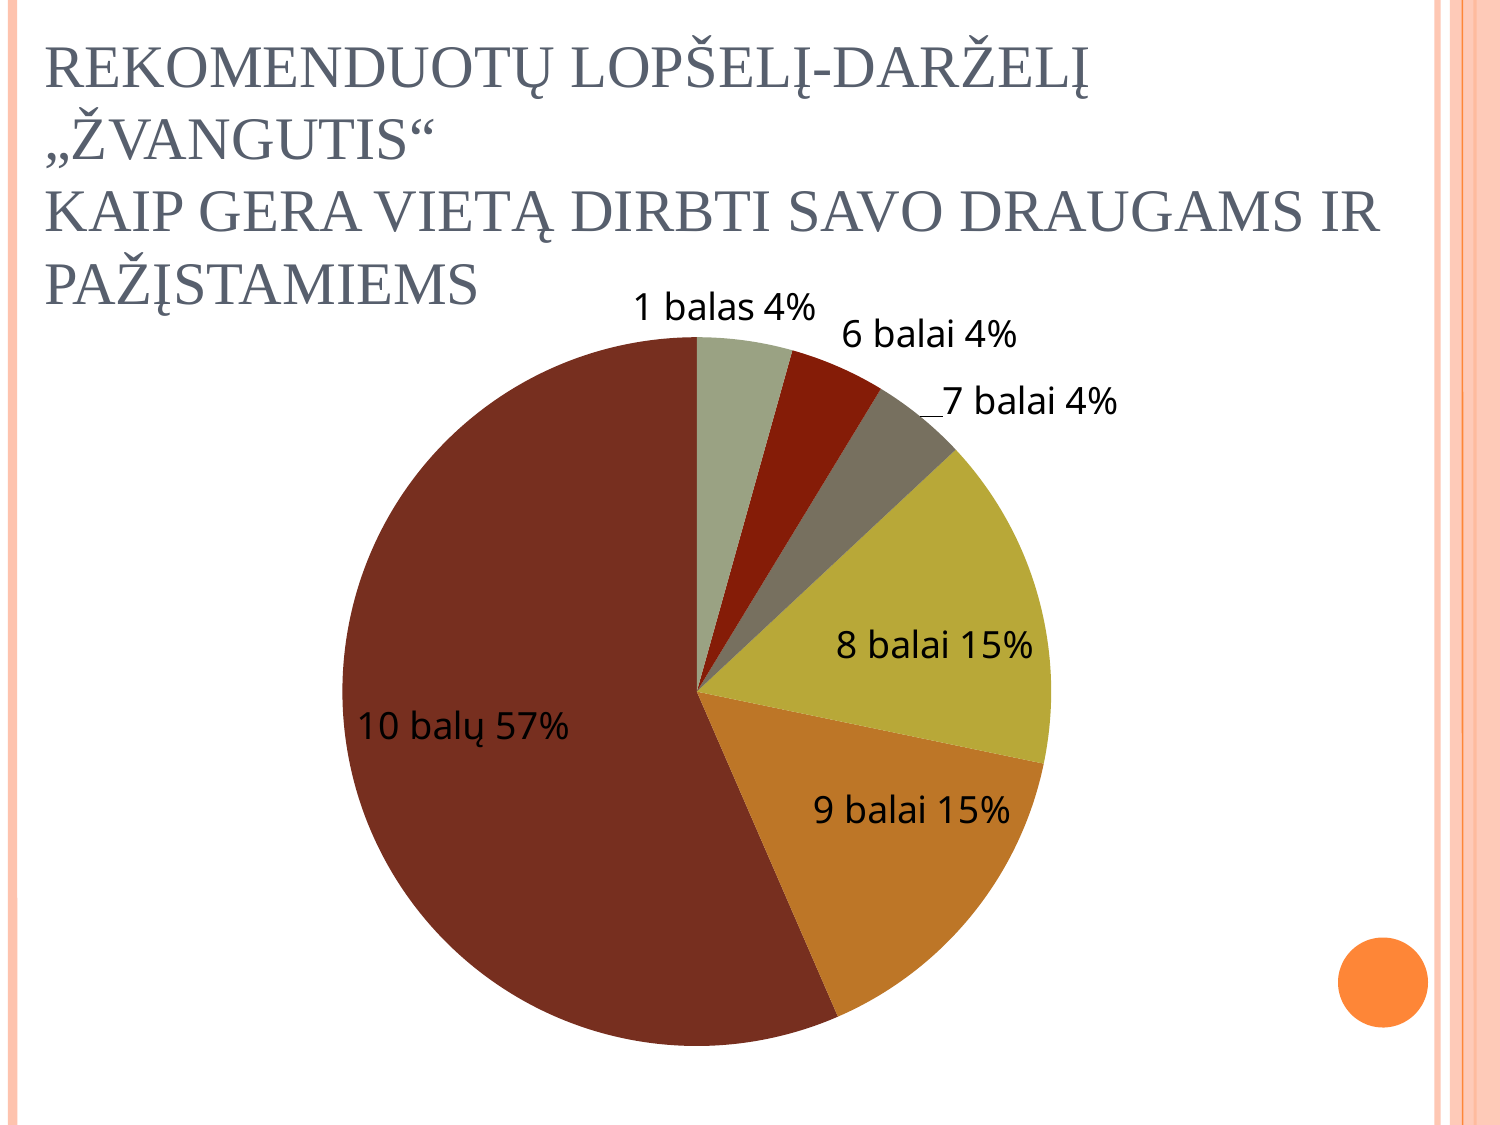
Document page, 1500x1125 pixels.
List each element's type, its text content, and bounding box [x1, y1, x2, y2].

title Rekomenduotų lopšelį-darželį „Žvangutis“ kaip gera vietą dirbti savo draugams ir pažįstamiems [29, 19, 1459, 267]
chart [75, 262, 1300, 1062]
